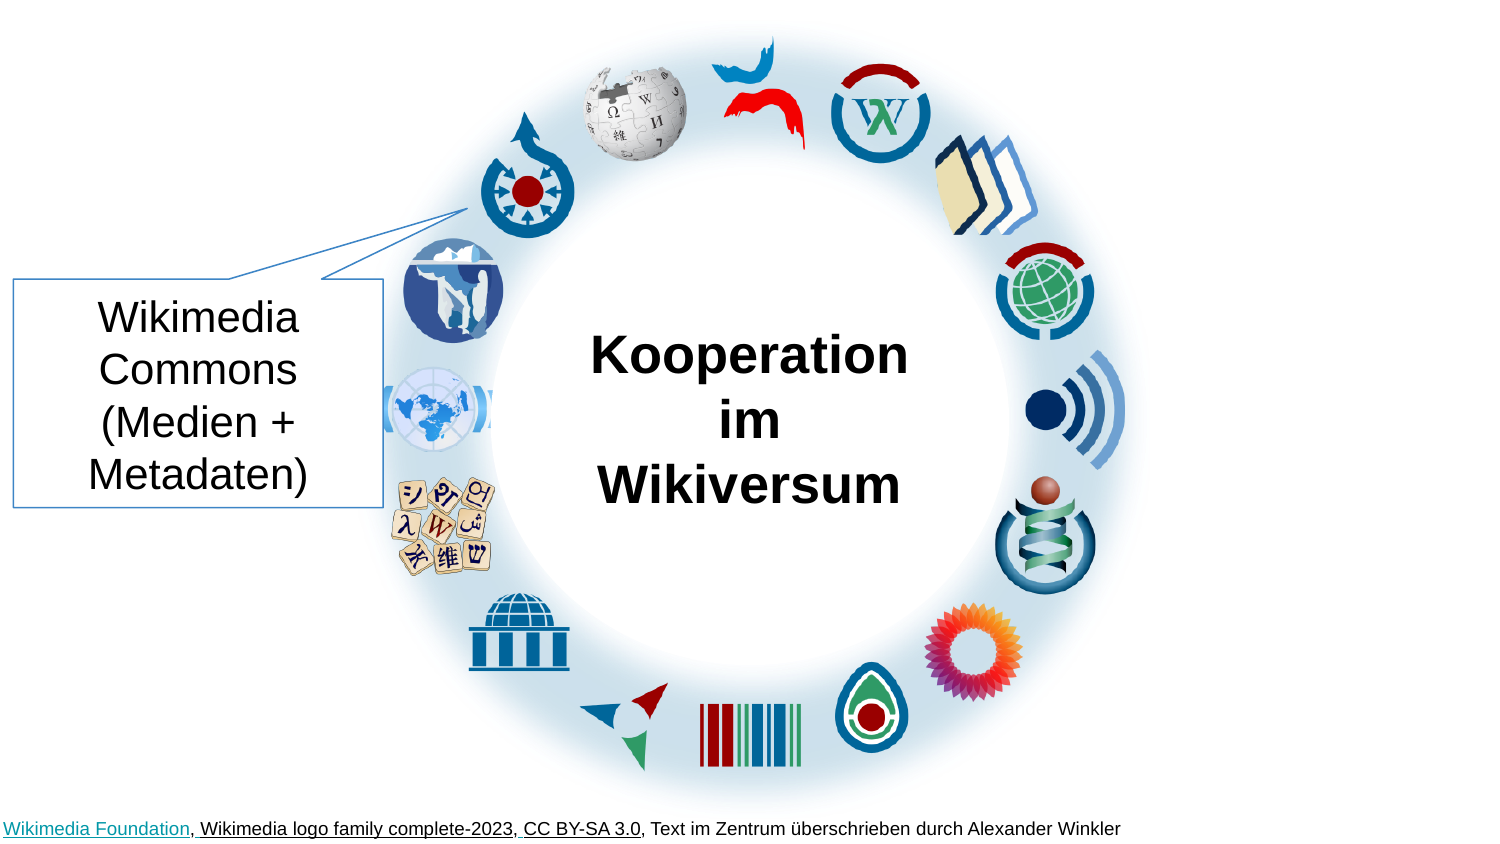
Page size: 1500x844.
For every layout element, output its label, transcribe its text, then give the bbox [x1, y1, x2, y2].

text_box Kooperation im Wikiversum [491, 179, 1009, 665]
text_box Wikimedia Foundation, Wikimedia logo family complete-2023, CC BY-SA 3.0, Text im Zentrum überschrieben durch Alexander Winkler [0, 801, 1465, 844]
picture [340, 12, 1160, 801]
text_box Wikimedia Commons (Medien + Metadaten) [13, 208, 468, 508]
